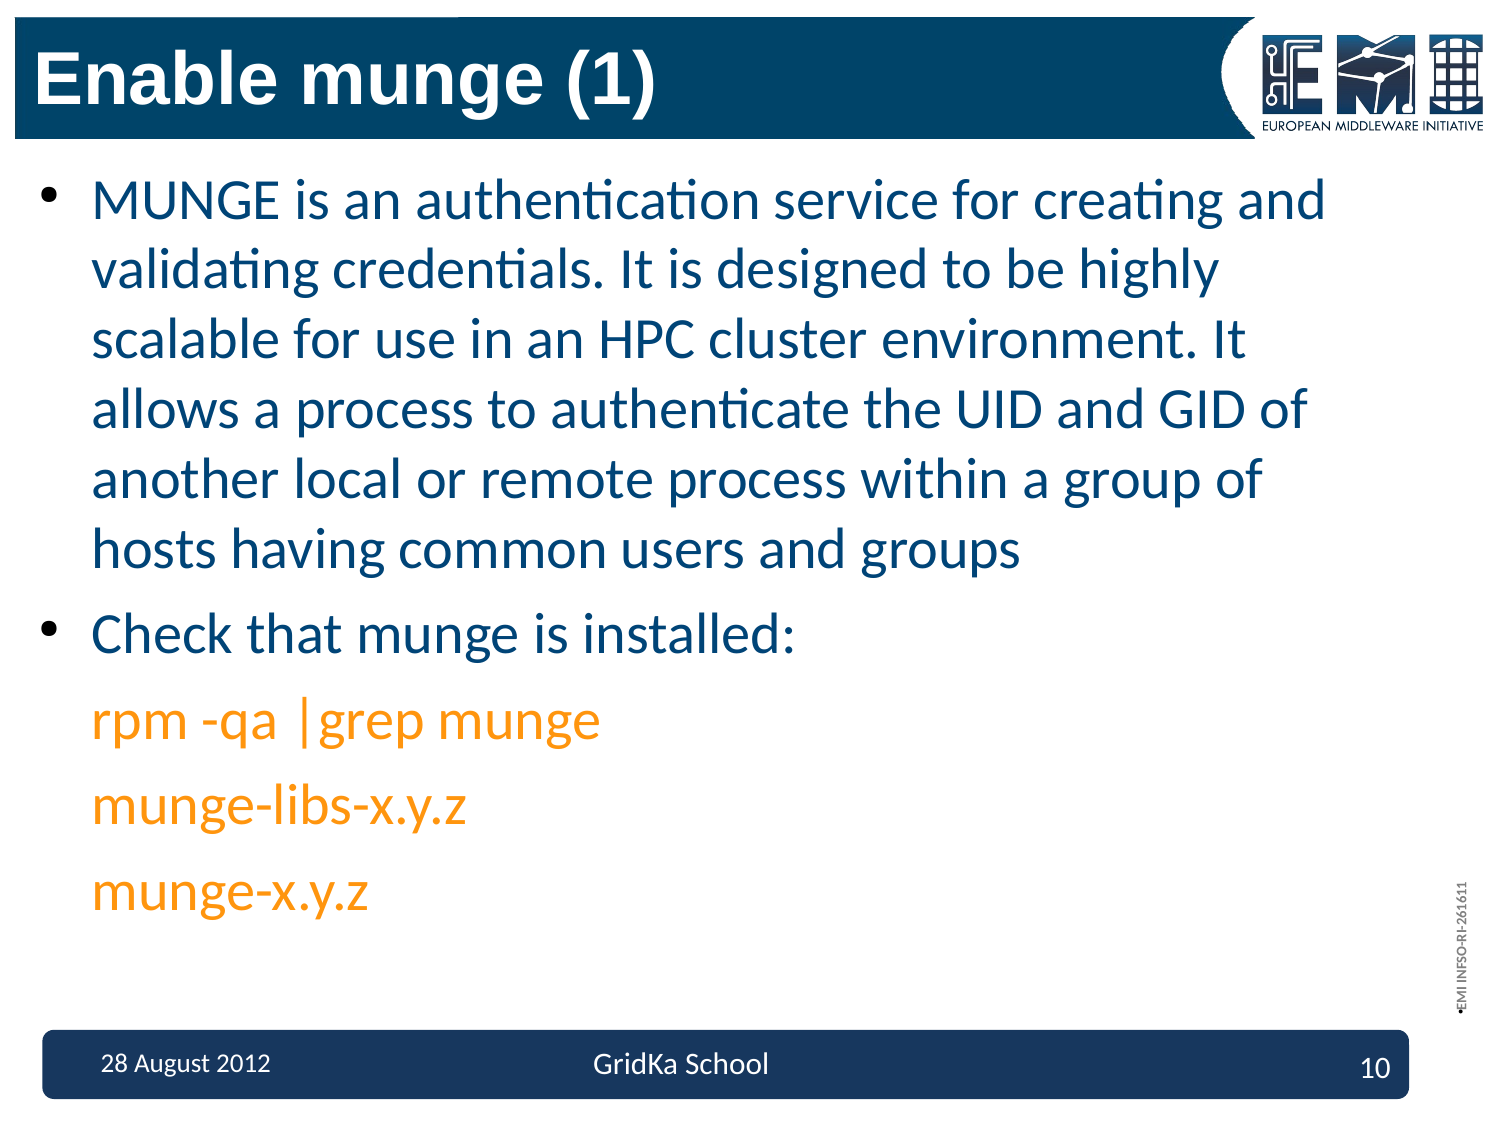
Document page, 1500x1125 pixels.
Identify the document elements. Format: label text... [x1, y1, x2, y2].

text_box Enable munge (1) [18, 21, 673, 127]
picture [1262, 34, 1483, 131]
picture [28, 17, 1255, 139]
list MUNGE is an authentication service for creating and validating credentials. It is designed to be highly scalable for use in an HPC cluster environment. It allows a process to authenticate the UID and GID of another local or remote process within a group of hosts having common users and groups Check that munge is installed: rpm -qa |grep munge munge-libs-x.y.z munge-x.y.z [6, 153, 1410, 1122]
picture [14, 17, 25, 139]
